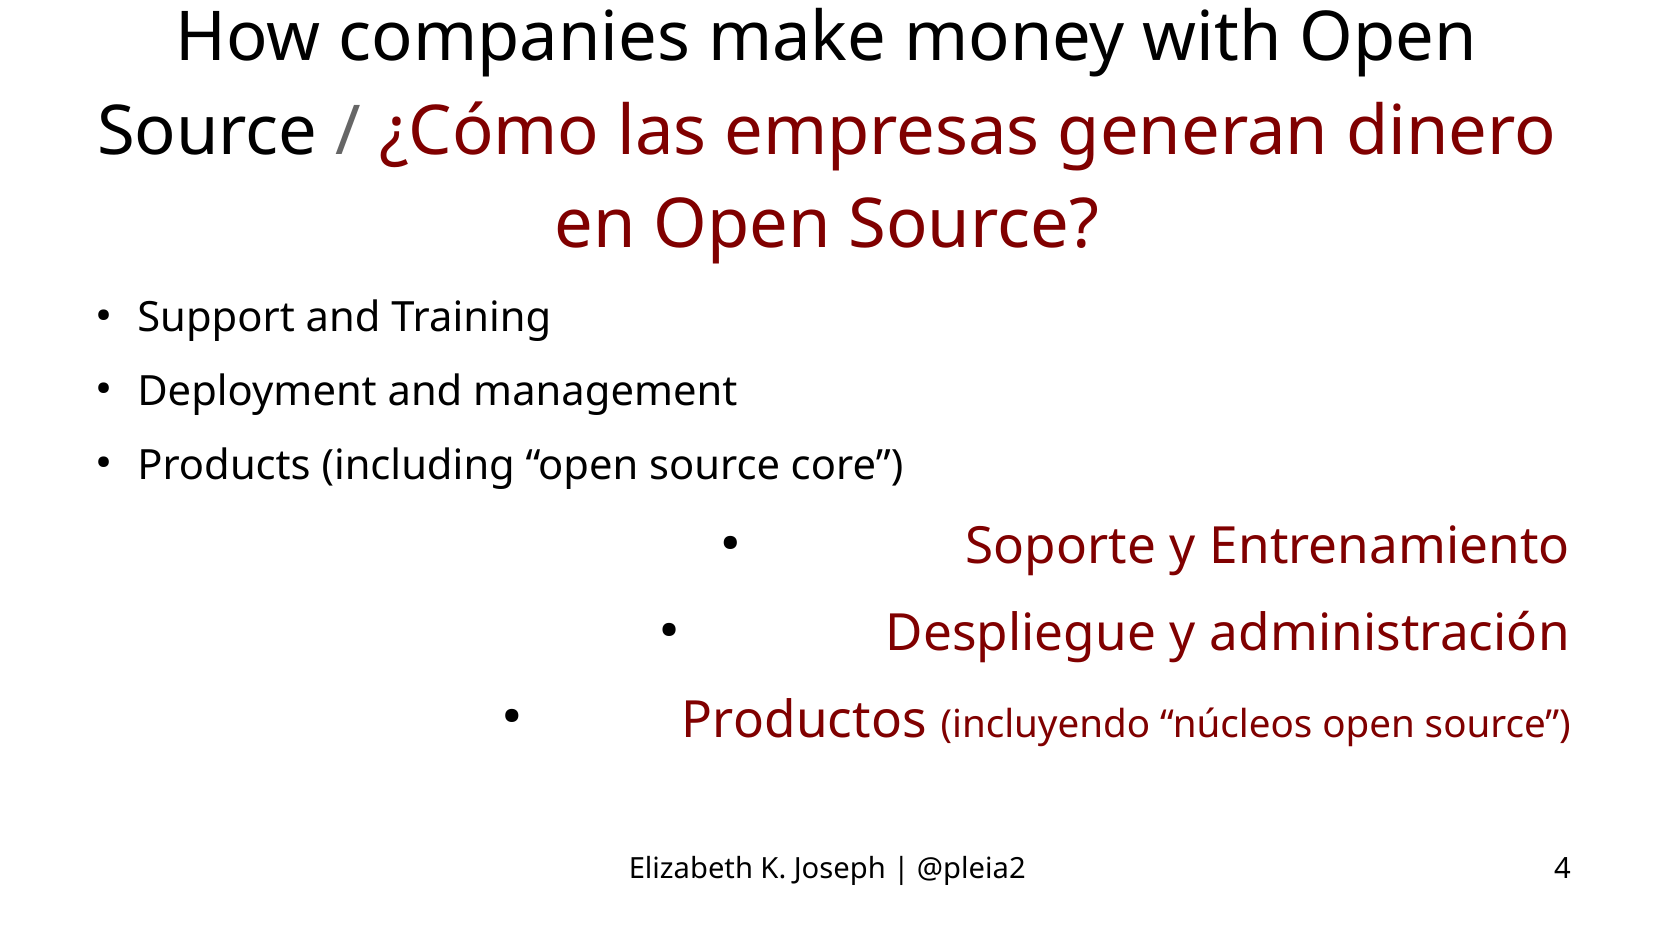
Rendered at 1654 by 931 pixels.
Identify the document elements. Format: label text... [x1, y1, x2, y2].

list Support and Training Deployment and management Products (including “open source core”) Soporte y Entrenamiento Despliegue y administración Productos (incluyendo “núcleos open source”) [82, 217, 1571, 758]
title How companies make money with Open Source / ¿Cómo las empresas generan dinero en Open Source? [82, 11, 1571, 217]
